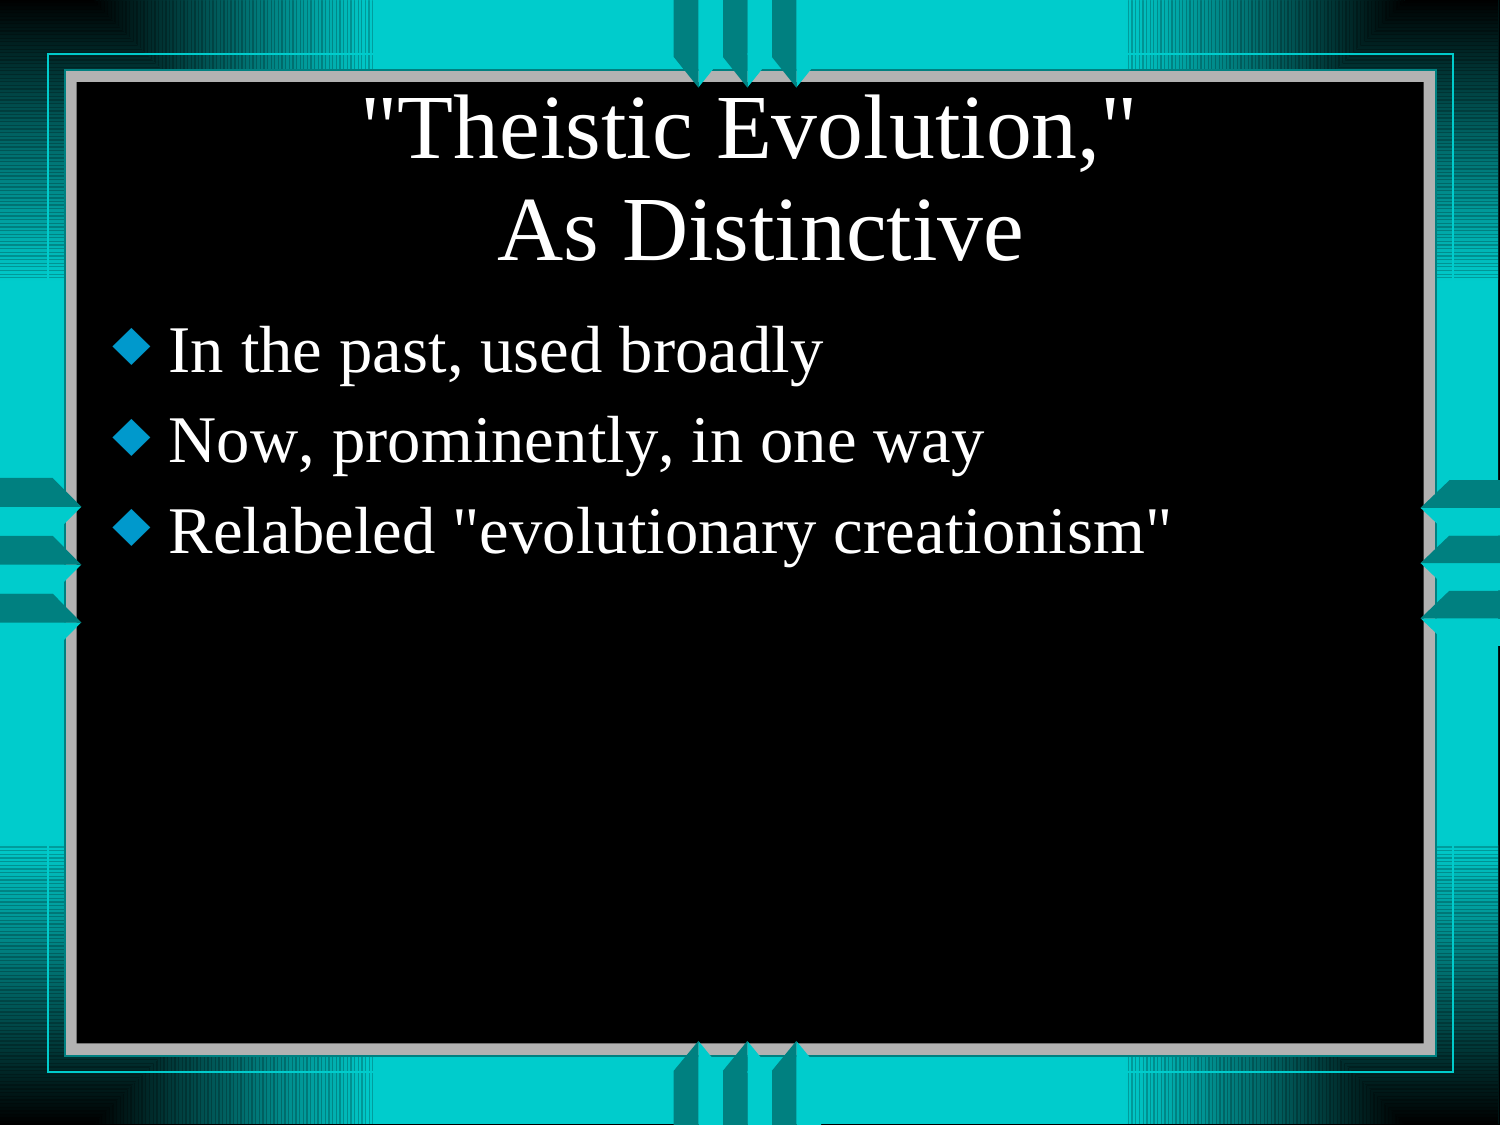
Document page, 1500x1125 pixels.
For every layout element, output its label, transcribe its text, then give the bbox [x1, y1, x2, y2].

list In the past, used broadly Now, prominently, in one way Relabeled "evolutionary creationism" [112, 312, 1388, 988]
title "Theistic Evolution," As Distinctive [112, 69, 1388, 288]
